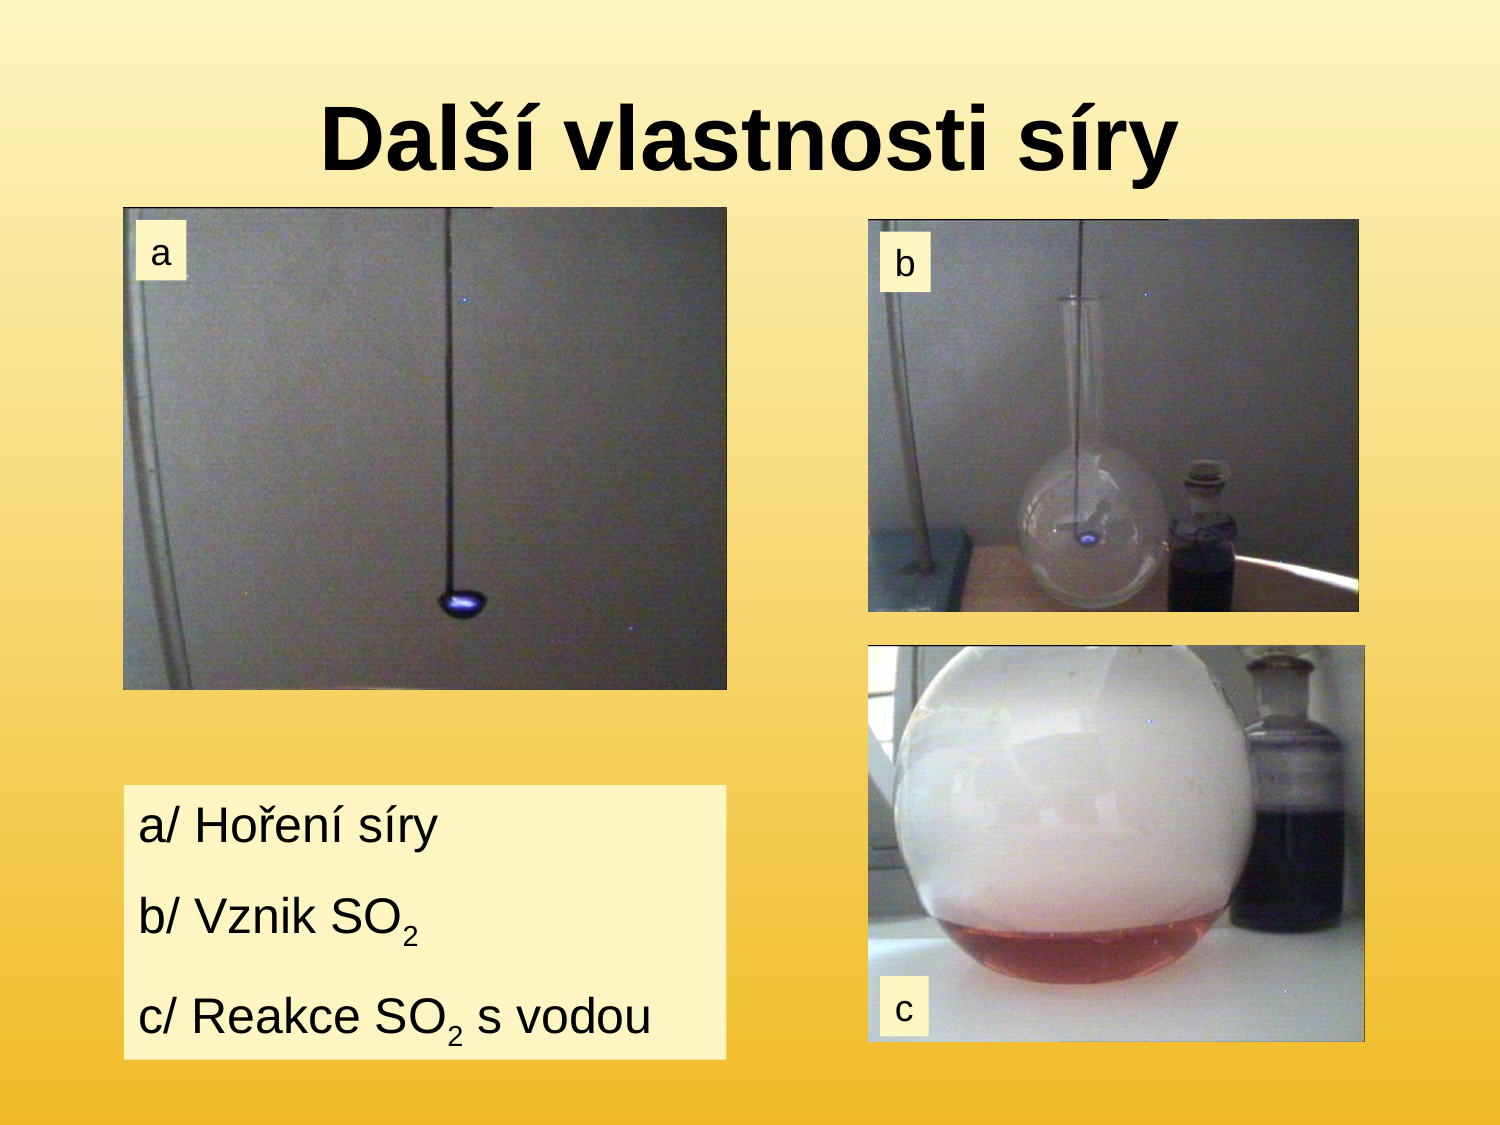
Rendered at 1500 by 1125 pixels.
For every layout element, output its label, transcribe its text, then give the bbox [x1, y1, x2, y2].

text_box a [135, 219, 187, 281]
title Další vlastnosti síry [75, 45, 1426, 233]
picture [868, 219, 1359, 612]
picture [868, 645, 1365, 1042]
text_box c [880, 976, 929, 1037]
text_box b [880, 231, 931, 293]
text_box a/ Hoření síry b/ Vznik SO2 c/ Reakce SO2 s vodou [123, 785, 727, 1060]
picture [123, 207, 727, 690]
